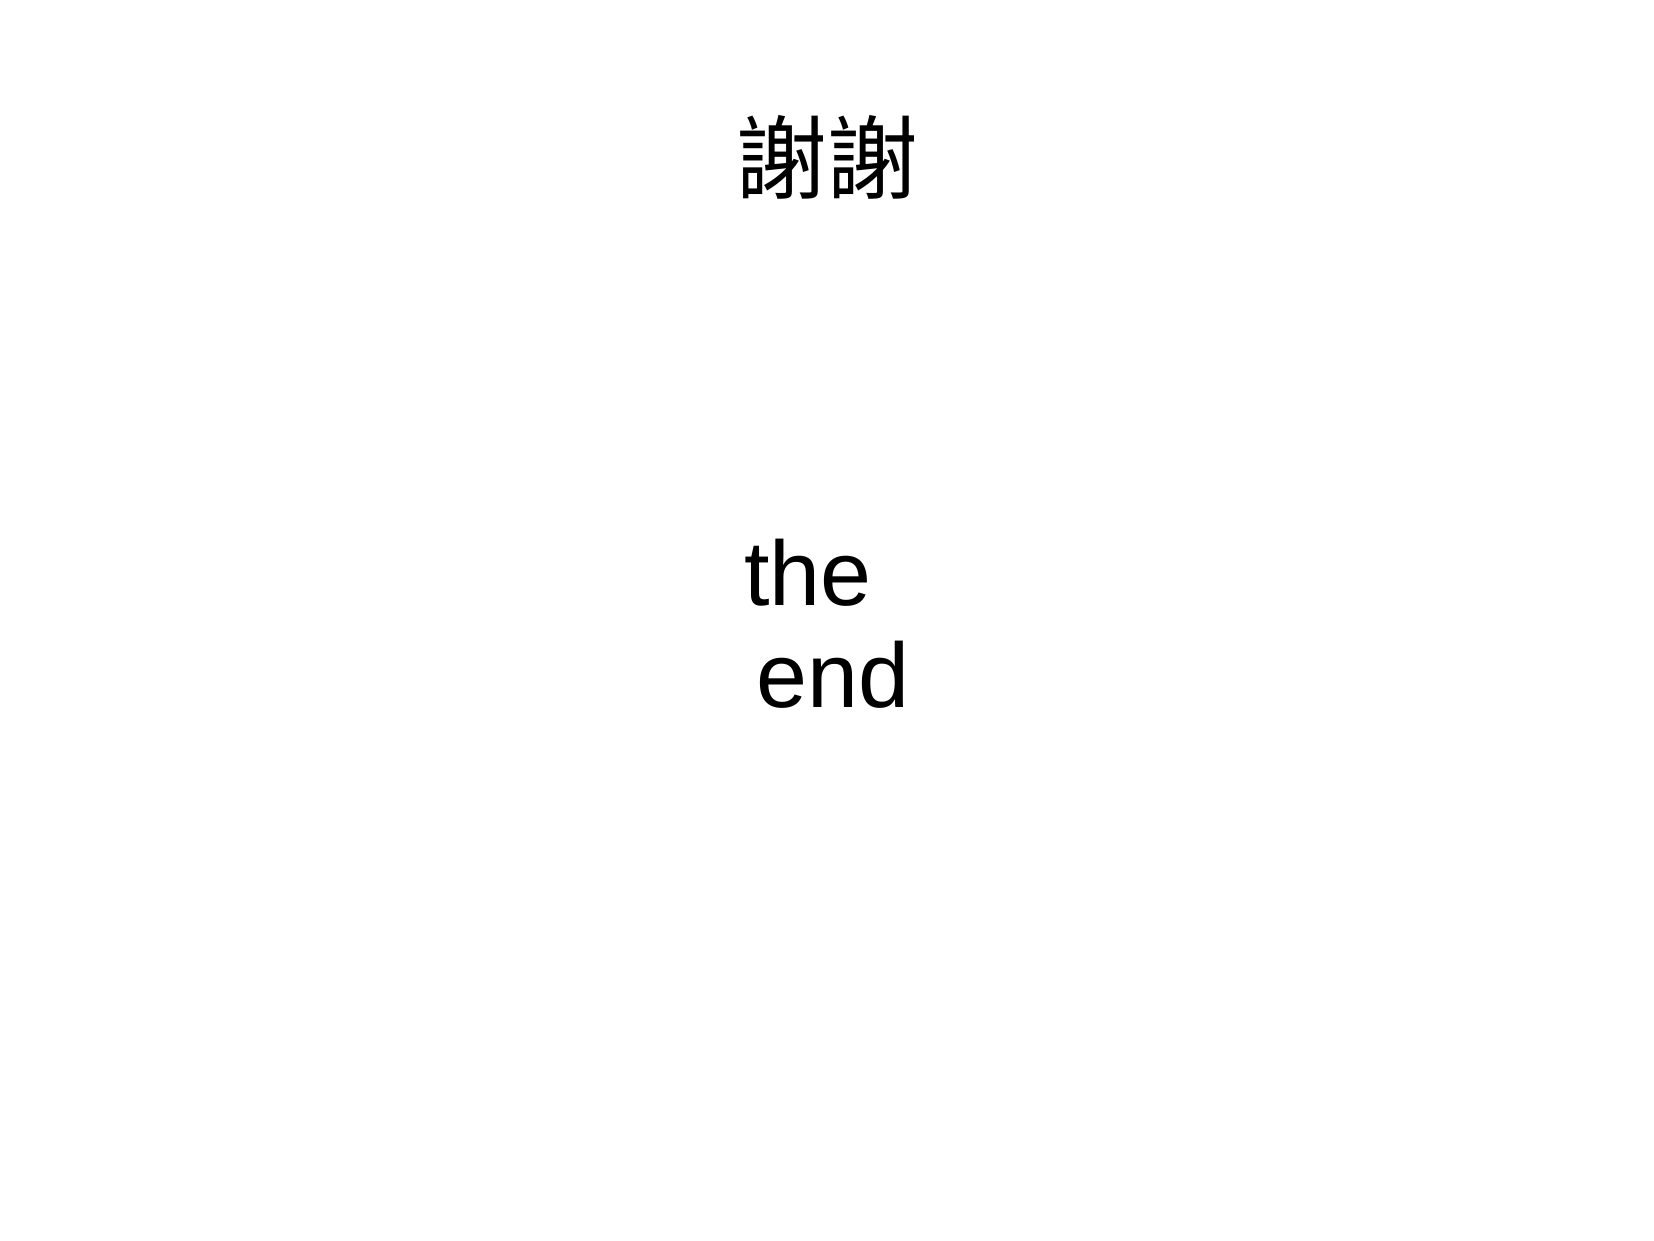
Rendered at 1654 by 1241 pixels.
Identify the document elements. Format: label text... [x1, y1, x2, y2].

text_box the end [726, 522, 940, 728]
title 謝謝 [82, 49, 1571, 257]
